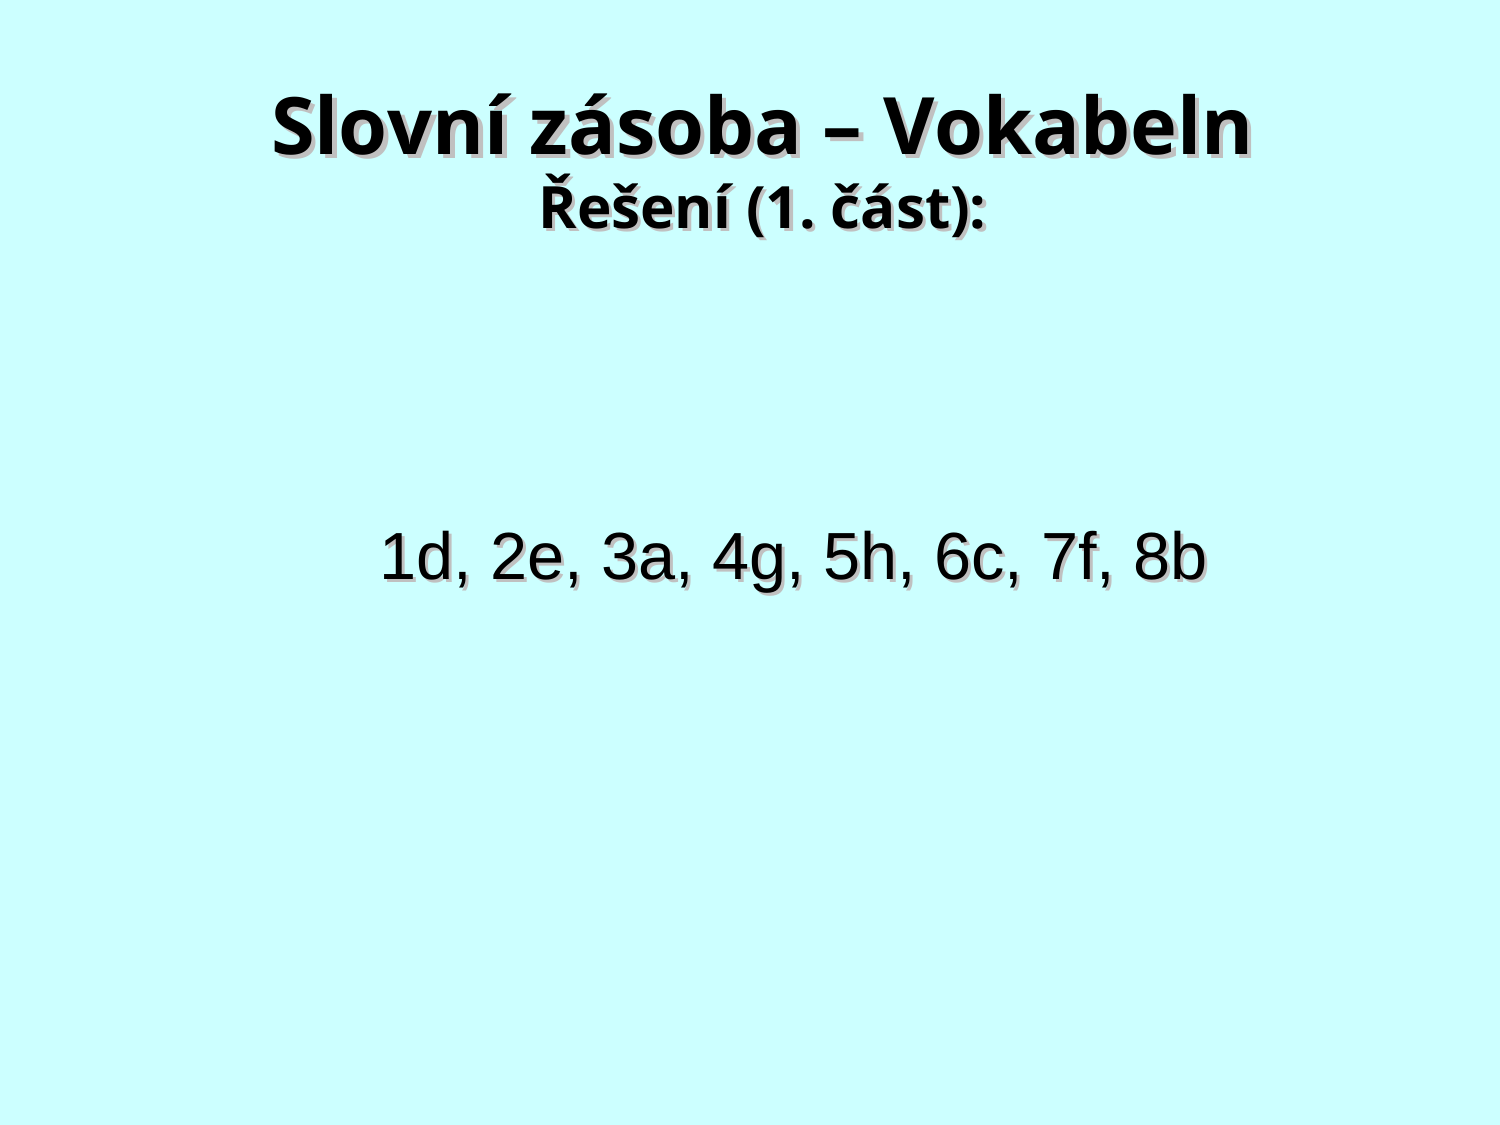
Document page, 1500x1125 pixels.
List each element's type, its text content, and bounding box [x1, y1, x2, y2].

list 1d, 2e, 3a, 4g, 5h, 6c, 7f, 8b [137, 312, 1451, 1000]
title Slovní zásoba – Vokabeln Řešení (1. část): [75, 40, 1451, 276]
